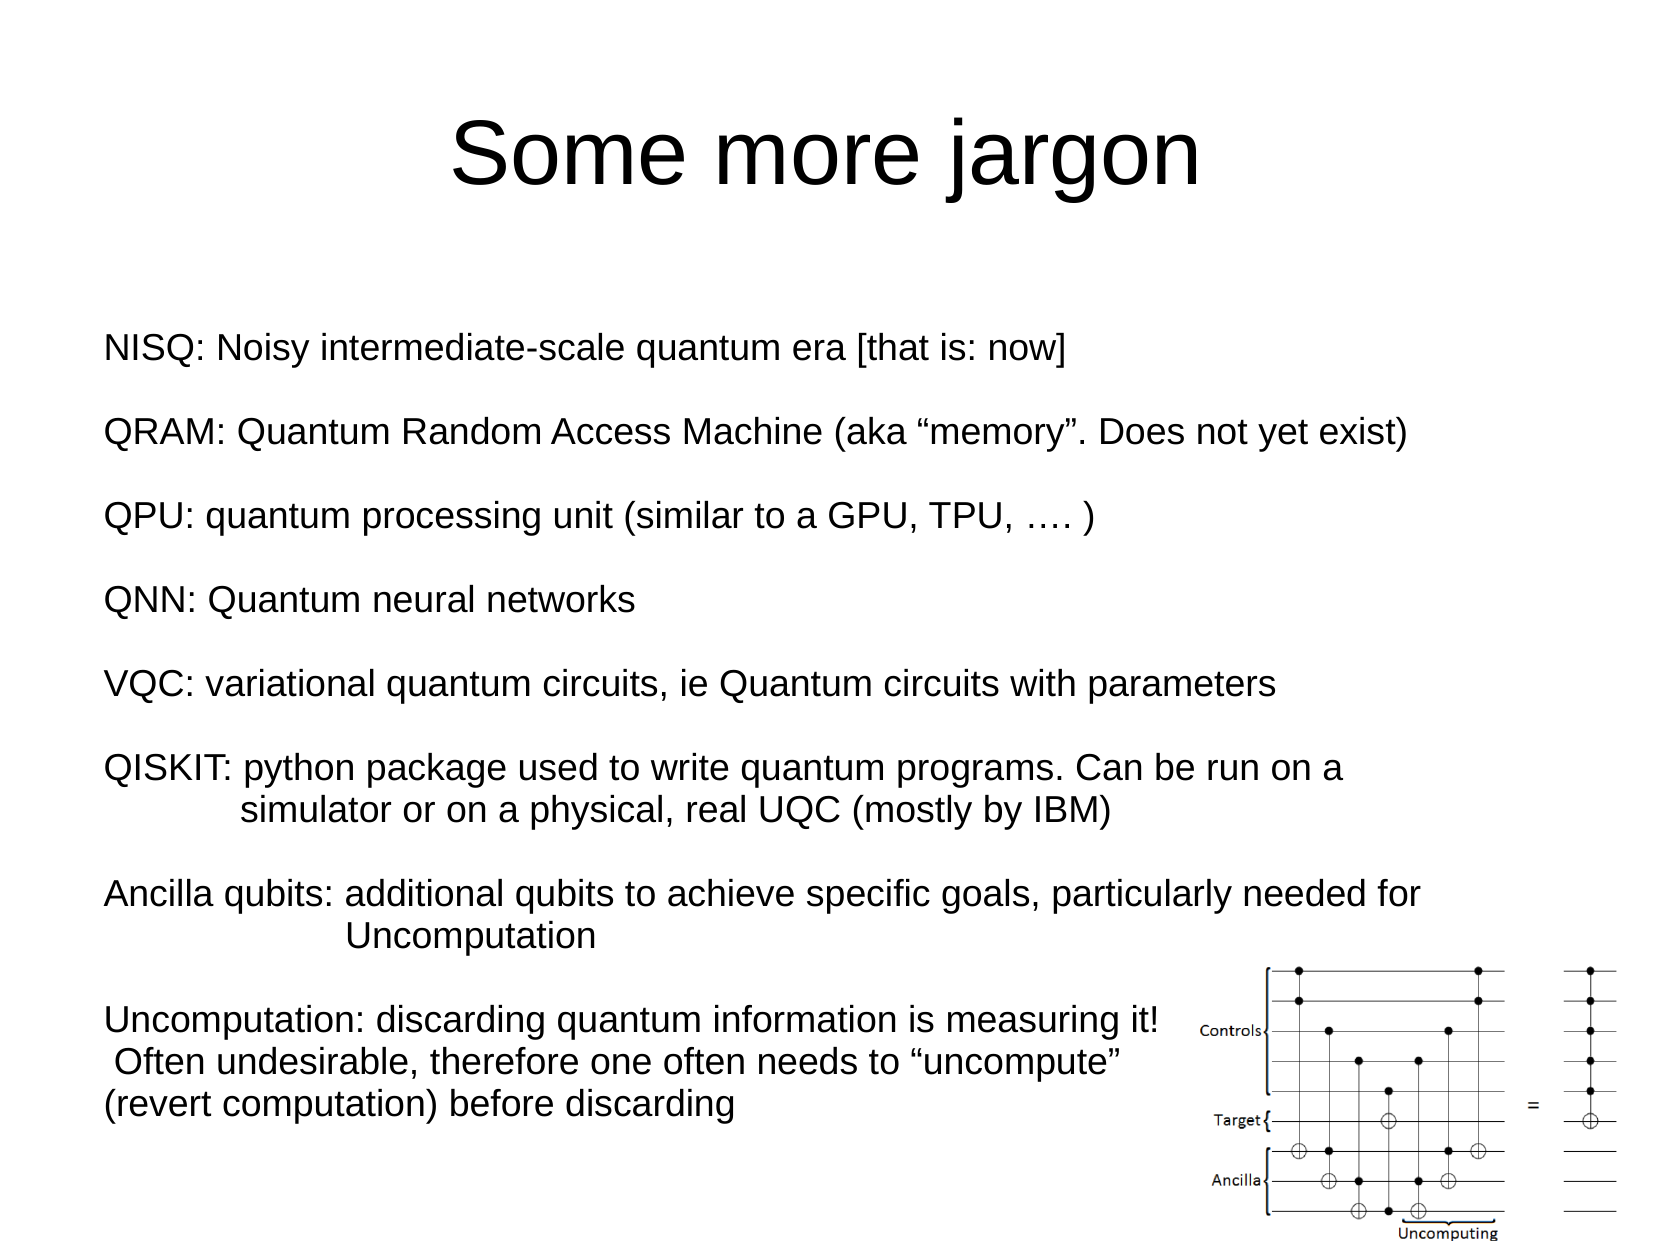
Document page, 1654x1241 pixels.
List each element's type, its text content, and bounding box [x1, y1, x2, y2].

title Some more jargon [82, 49, 1571, 257]
picture [1200, 966, 1617, 1241]
text_box NISQ: Noisy intermediate-scale quantum era [that is: now] QRAM: Quantum Random Access Machine (aka “memory”. Does not yet exist) QPU: quantum processing unit (similar to a GPU, TPU, …. ) QNN: Quantum neural networks VQC: variational quantum circuits, ie Quantum circuits with parameters QISKIT: python package used to write quantum programs. Can be run on a simulator or on a physical, real UQC (mostly by IBM) Ancilla qubits: additional qubits to achieve specific goals, particularly needed for Uncomputation Uncomputation: discarding quantum information is measuring it! Often undesirable, therefore one often needs to “uncompute” (revert computation) before discarding [88, 319, 1552, 1133]
